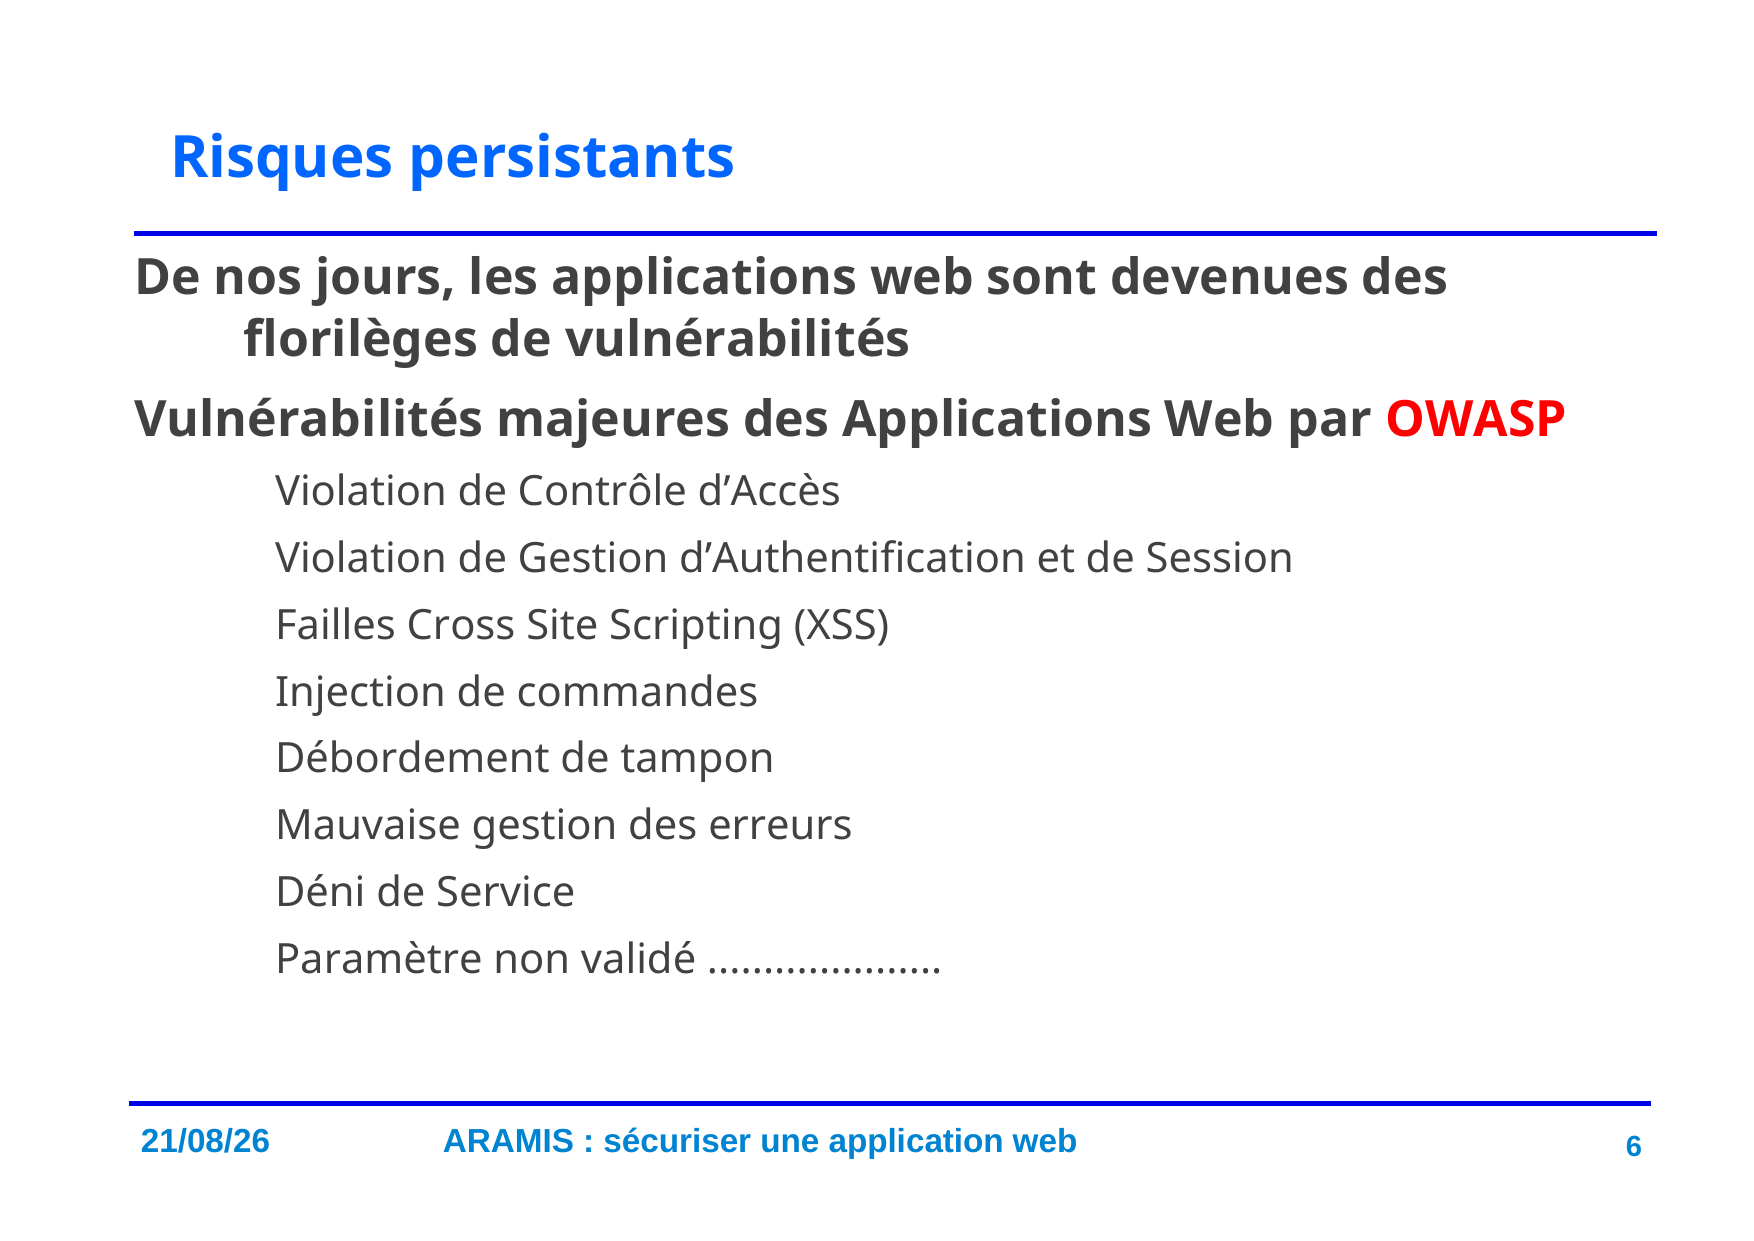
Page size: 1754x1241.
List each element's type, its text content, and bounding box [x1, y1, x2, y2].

list De nos jours, les applications web sont devenues des florilèges de vulnérabilités Vulnérabilités majeures des Applications Web par OWASP Violation de Contrôle d’Accès Violation de Gestion d’Authentification et de Session Failles Cross Site Scripting (XSS) Injection de commandes Débordement de tampon Mauvaise gestion des erreurs Déni de Service Paramètre non validé ..................... [134, 245, 1657, 1031]
title Risques persistants [134, 96, 1456, 222]
